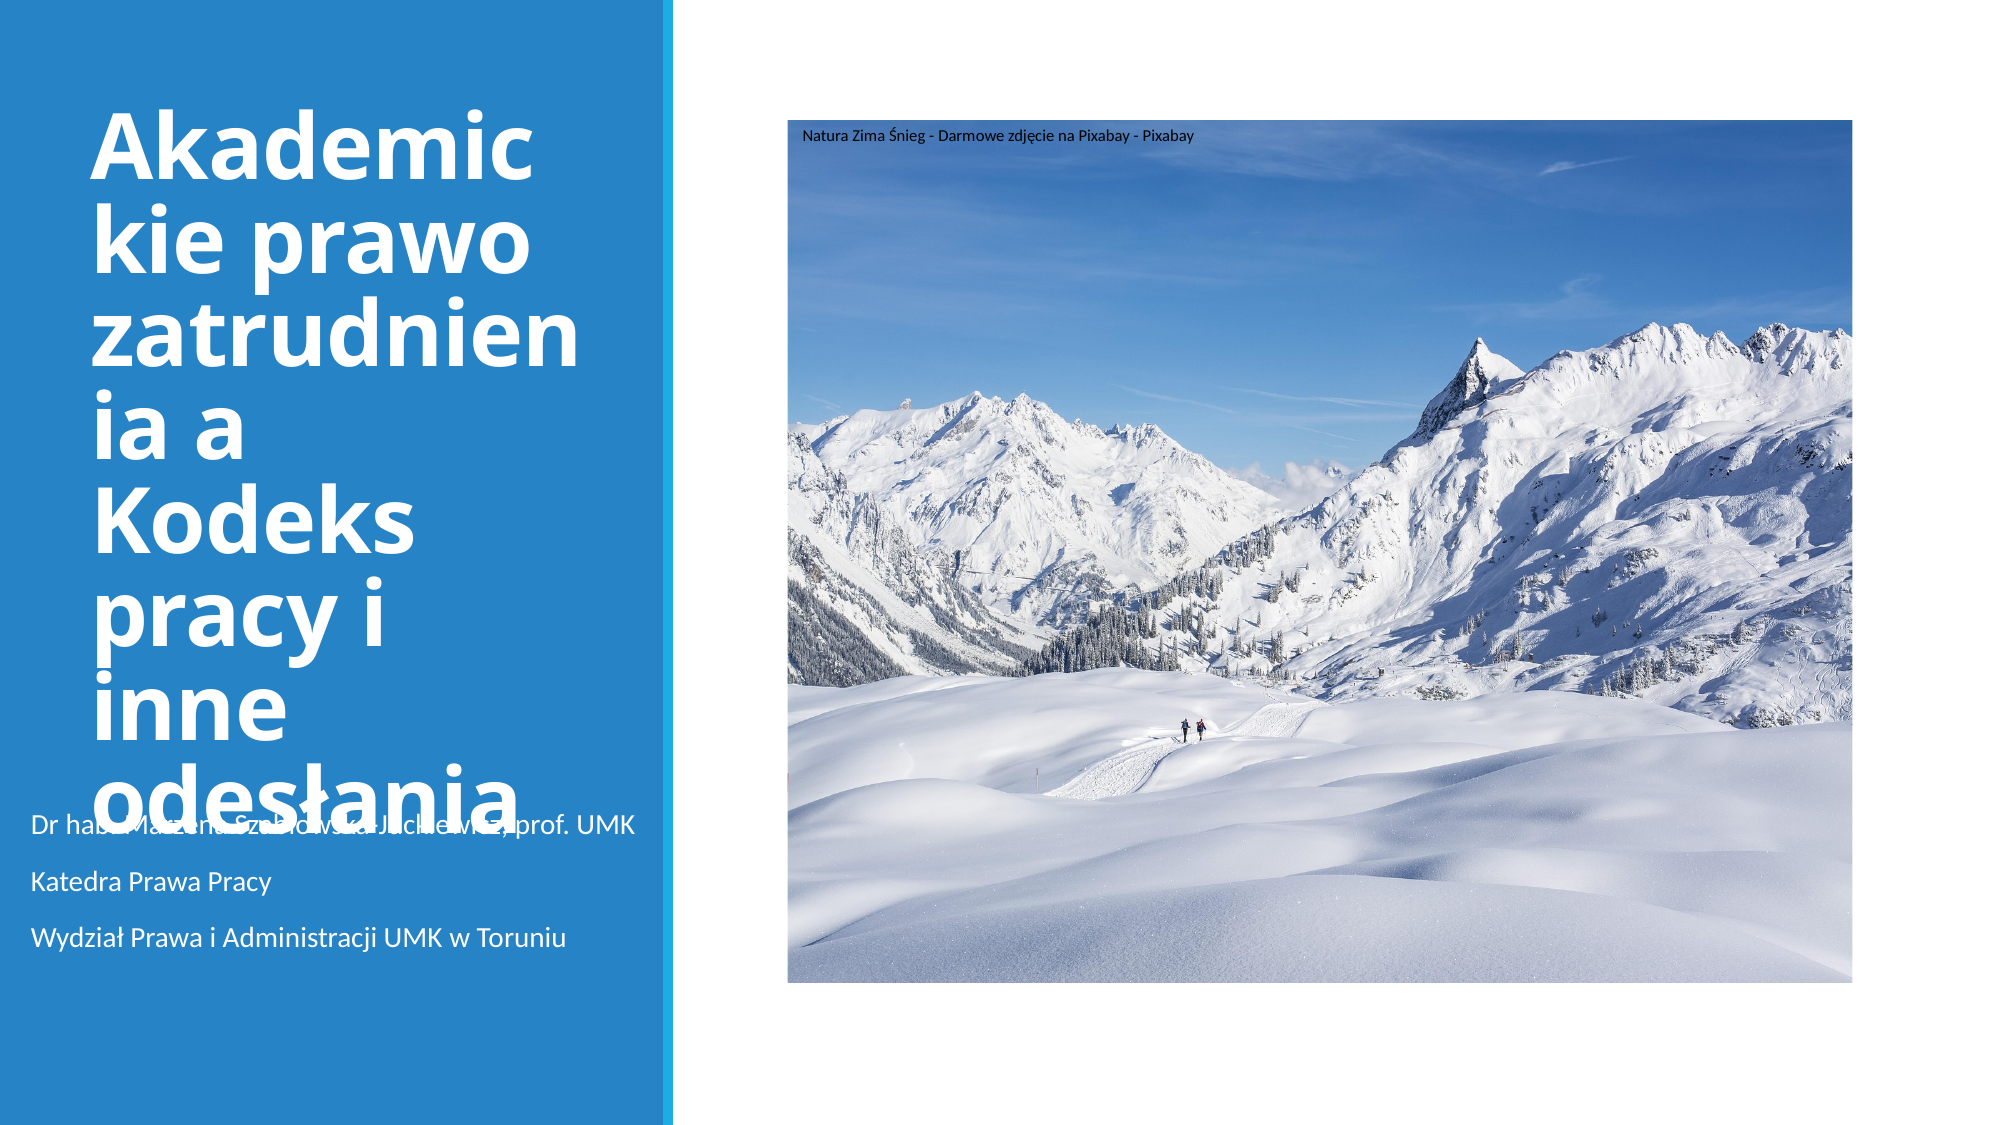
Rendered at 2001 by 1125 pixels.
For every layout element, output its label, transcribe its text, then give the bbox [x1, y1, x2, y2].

list Dr hab. Marzena Szabłowska-Juckiewicz, prof. UMK Katedra Prawa Pracy Wydział Prawa i Administracji UMK w Toruniu [15, 802, 670, 1035]
title Akademickie prawo zatrudnienia a Kodeks pracy i inne odesłania [75, 97, 601, 722]
list Natura Zima Śnieg - Darmowe zdjęcie na Pixabay - Pixabay [787, 120, 1853, 983]
